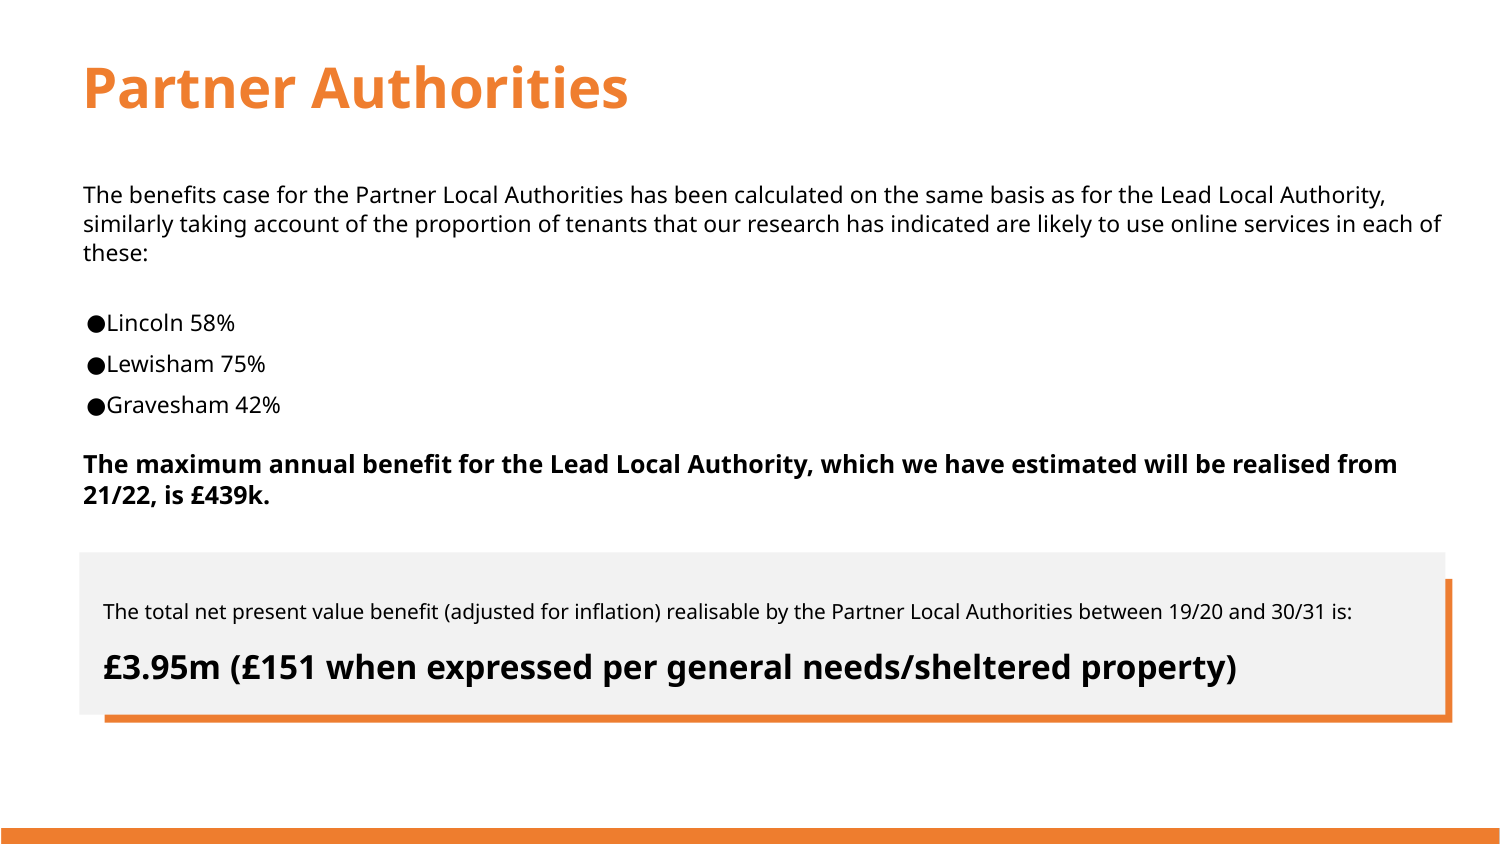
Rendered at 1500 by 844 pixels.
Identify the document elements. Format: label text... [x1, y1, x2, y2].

picture [0, 828, 1500, 844]
text_box Partner Authorities [71, 46, 1417, 135]
text_box [79, 552, 1453, 723]
text_box The total net present value benefit (adjusted for inflation) realisable by the Partner Local Authorities between 19/20 and 30/31 is: £3.95m (£151 when expressed per general needs/sheltered property) [91, 591, 1425, 712]
text_box The benefits case for the Partner Local Authorities has been calculated on the same basis as for the Lead Local Authority, similarly taking account of the proportion of tenants that our research has indicated are likely to use online services in each of these: Lincoln 58% Lewisham 75% Gravesham 42% The maximum annual benefit for the Lead Local Authority, which we have estimated will be realised from 21/22, is £439k. [77, 173, 1451, 525]
